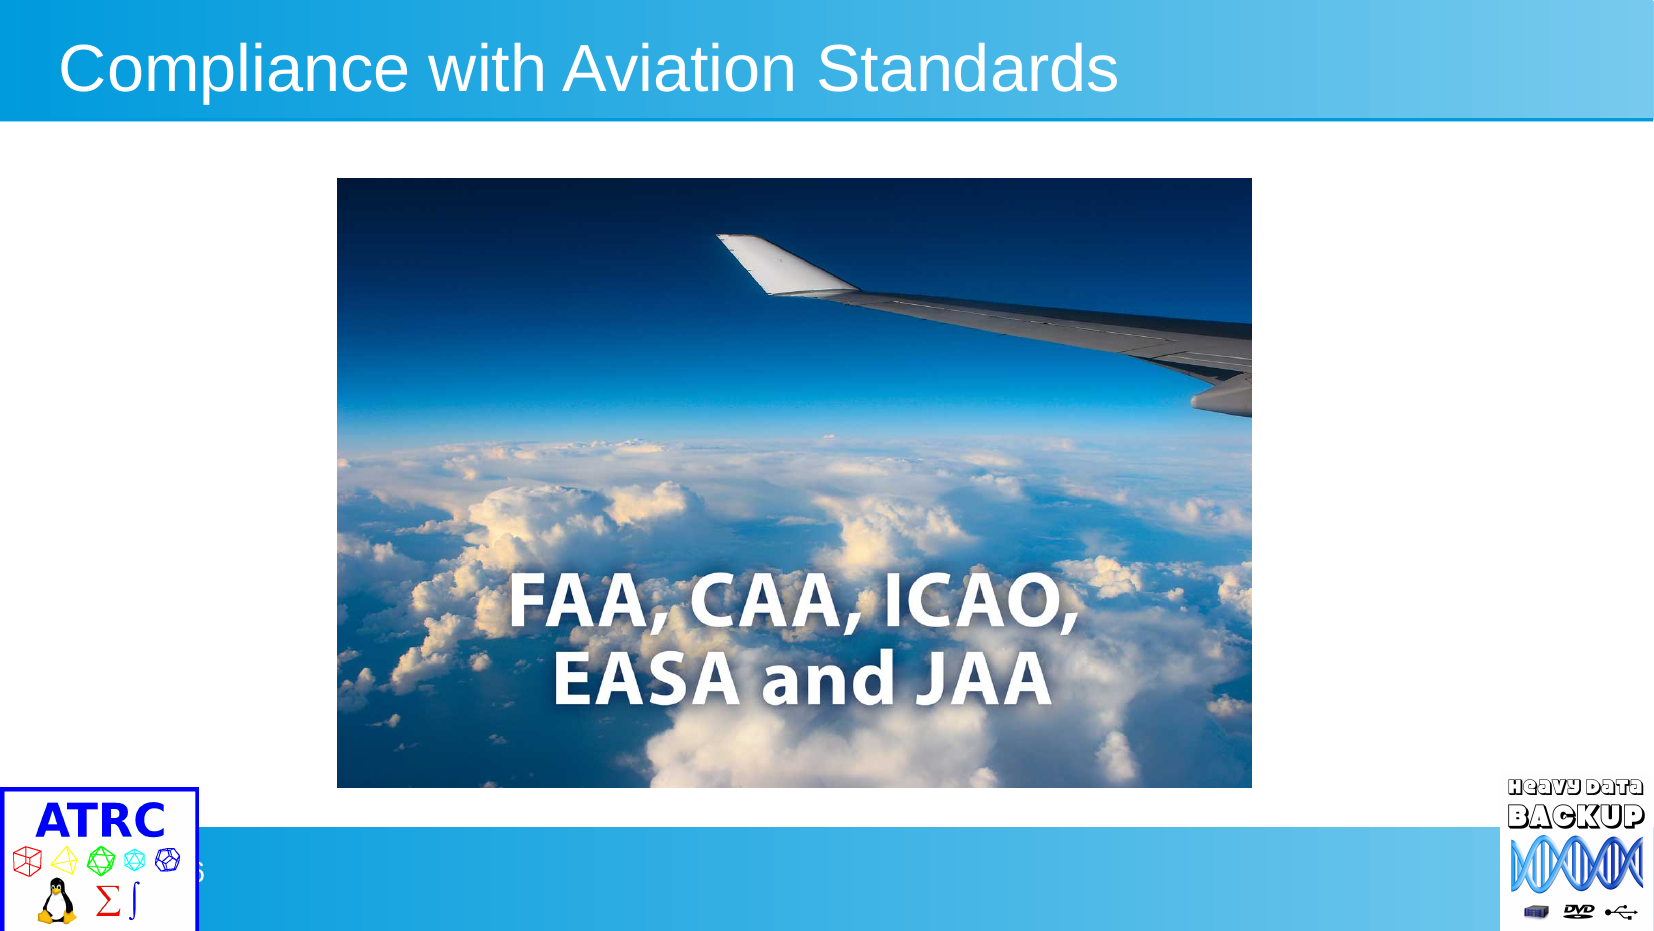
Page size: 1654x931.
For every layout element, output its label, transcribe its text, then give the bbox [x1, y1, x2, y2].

picture [0, 787, 199, 931]
picture [337, 178, 1252, 788]
picture [1500, 771, 1654, 931]
title Compliance with Aviation Standards [59, 29, 1595, 108]
